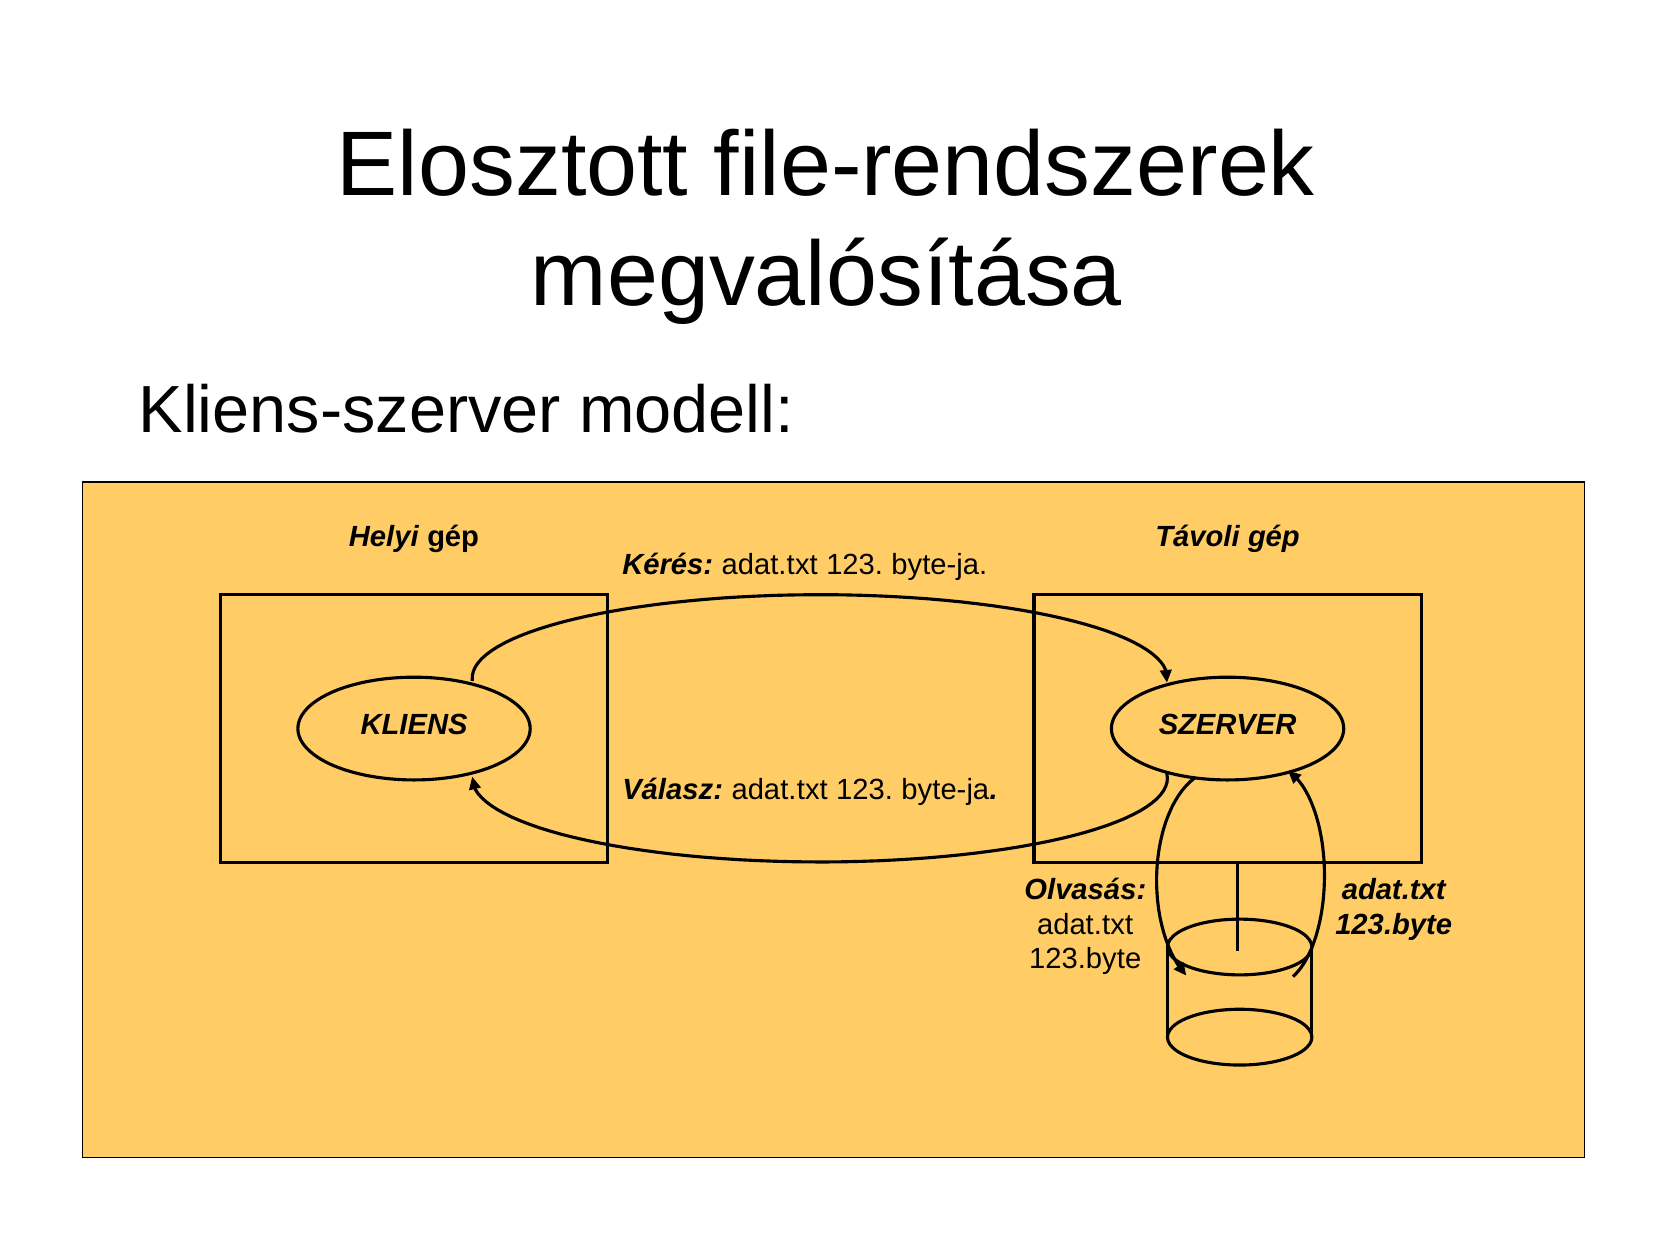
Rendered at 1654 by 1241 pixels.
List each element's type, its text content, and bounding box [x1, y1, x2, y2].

text_box KLIENS [317, 697, 511, 763]
text_box Válasz: adat.txt 123. byte-ja. [607, 762, 1034, 834]
list Kliens-szerver modell: [124, 358, 1530, 497]
text_box Kérés: adat.txt 123. byte-ja. [607, 537, 1034, 609]
text_box Távoli gép [1033, 509, 1422, 581]
text_box SZERVER [1130, 697, 1325, 763]
text_box adat.txt 123.byte [1311, 862, 1477, 965]
text_box Helyi gép [220, 509, 608, 581]
title Elosztott file-rendszerek megvalósítása [124, 80, 1530, 347]
text_box Olvasás: adat.txt 123.byte [1003, 862, 1168, 1010]
text_box [82, 482, 1585, 1158]
